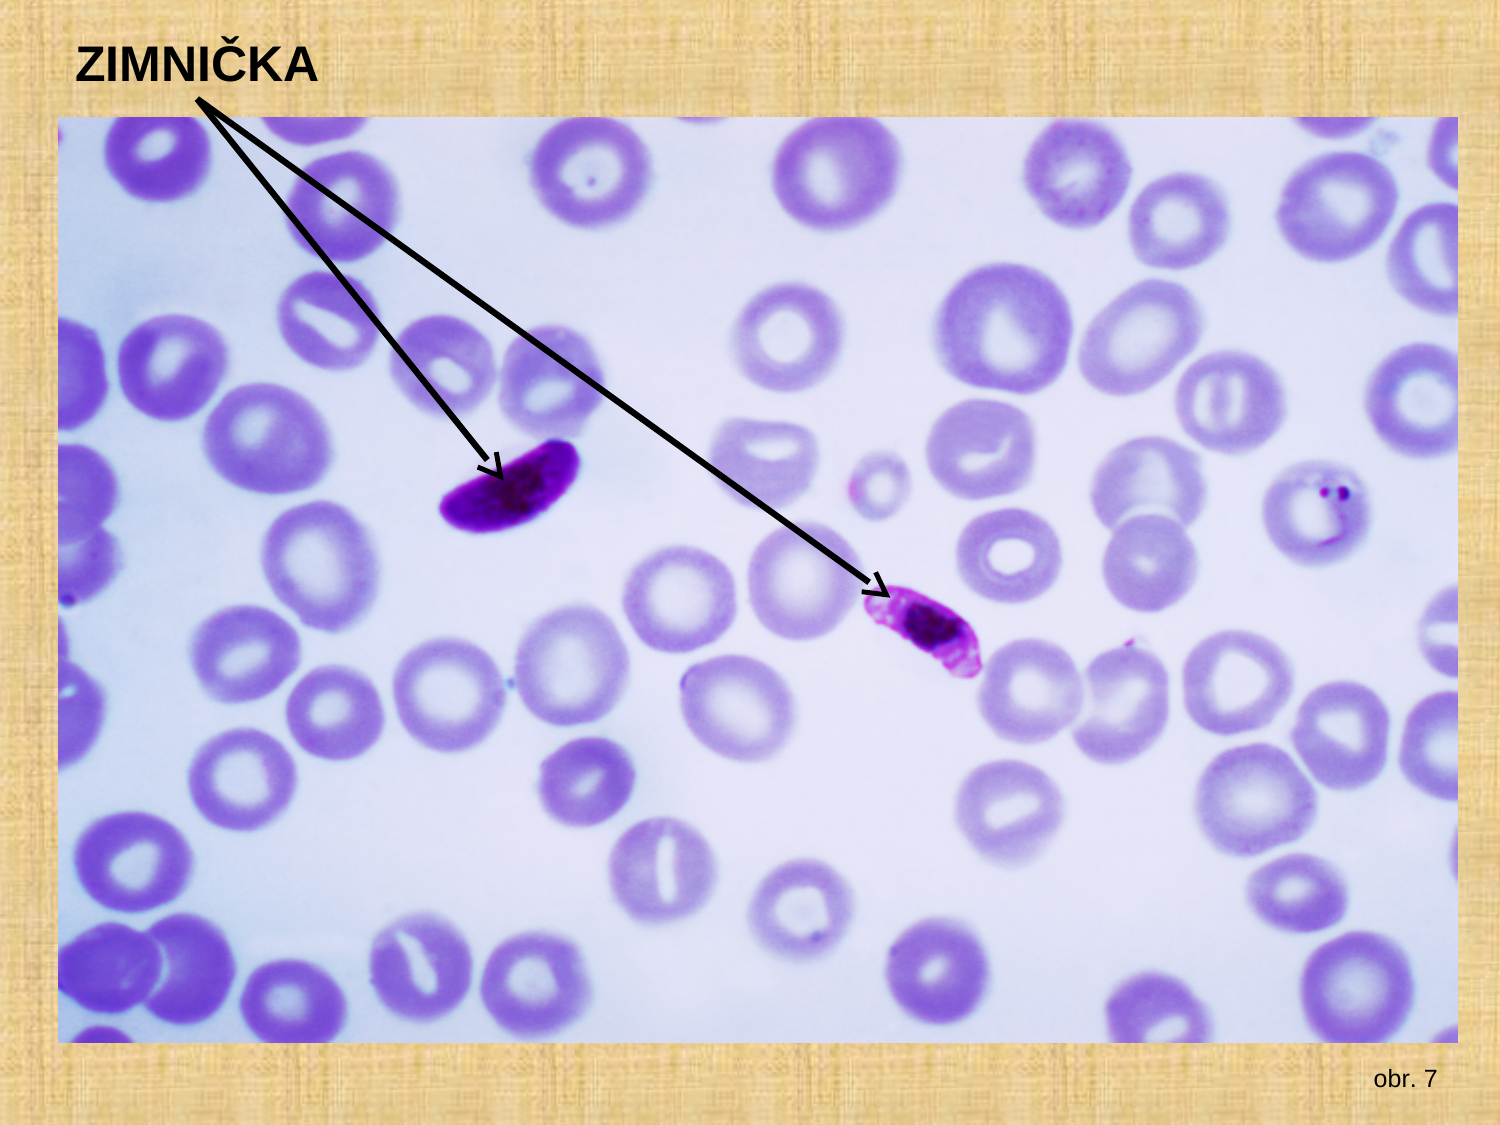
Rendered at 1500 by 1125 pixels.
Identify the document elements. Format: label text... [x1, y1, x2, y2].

text_box obr. 7 [1359, 1054, 1453, 1101]
text_box ZIMNIČKA [60, 23, 335, 99]
picture [0, 0, 1500, 1125]
